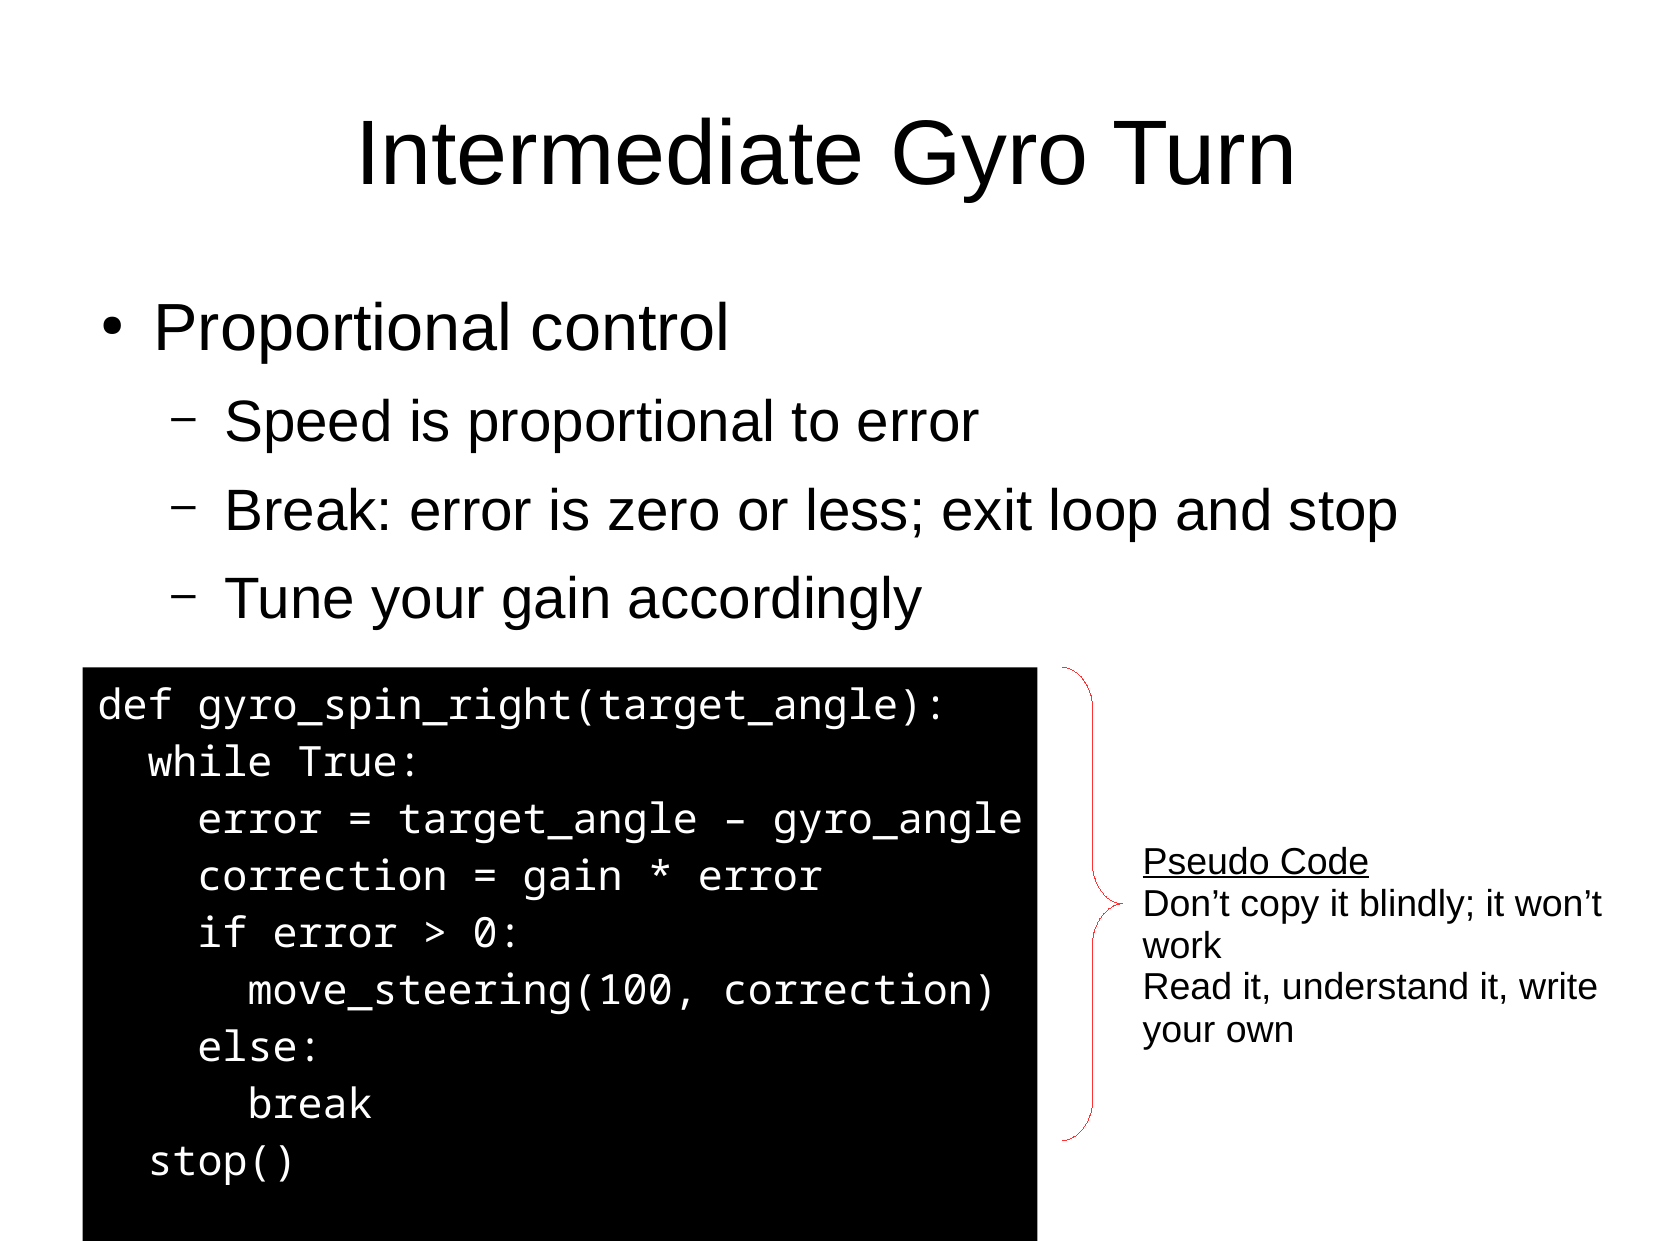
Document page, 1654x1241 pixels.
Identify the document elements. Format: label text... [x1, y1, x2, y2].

text_box Pseudo Code Don’t copy it blindly; it won’t work Read it, understand it, write your own [1127, 832, 1636, 1058]
title Intermediate Gyro Turn [82, 49, 1571, 257]
text_box def gyro_spin_right(target_angle): while True: error = target_angle – gyro_angle correction = gain * error if error > 0: move_steering(100, correction) else: break stop() [82, 667, 1016, 1153]
list Proportional control Speed is proportional to error Break: error is zero or less; exit loop and stop Tune your gain accordingly [82, 290, 1571, 1010]
